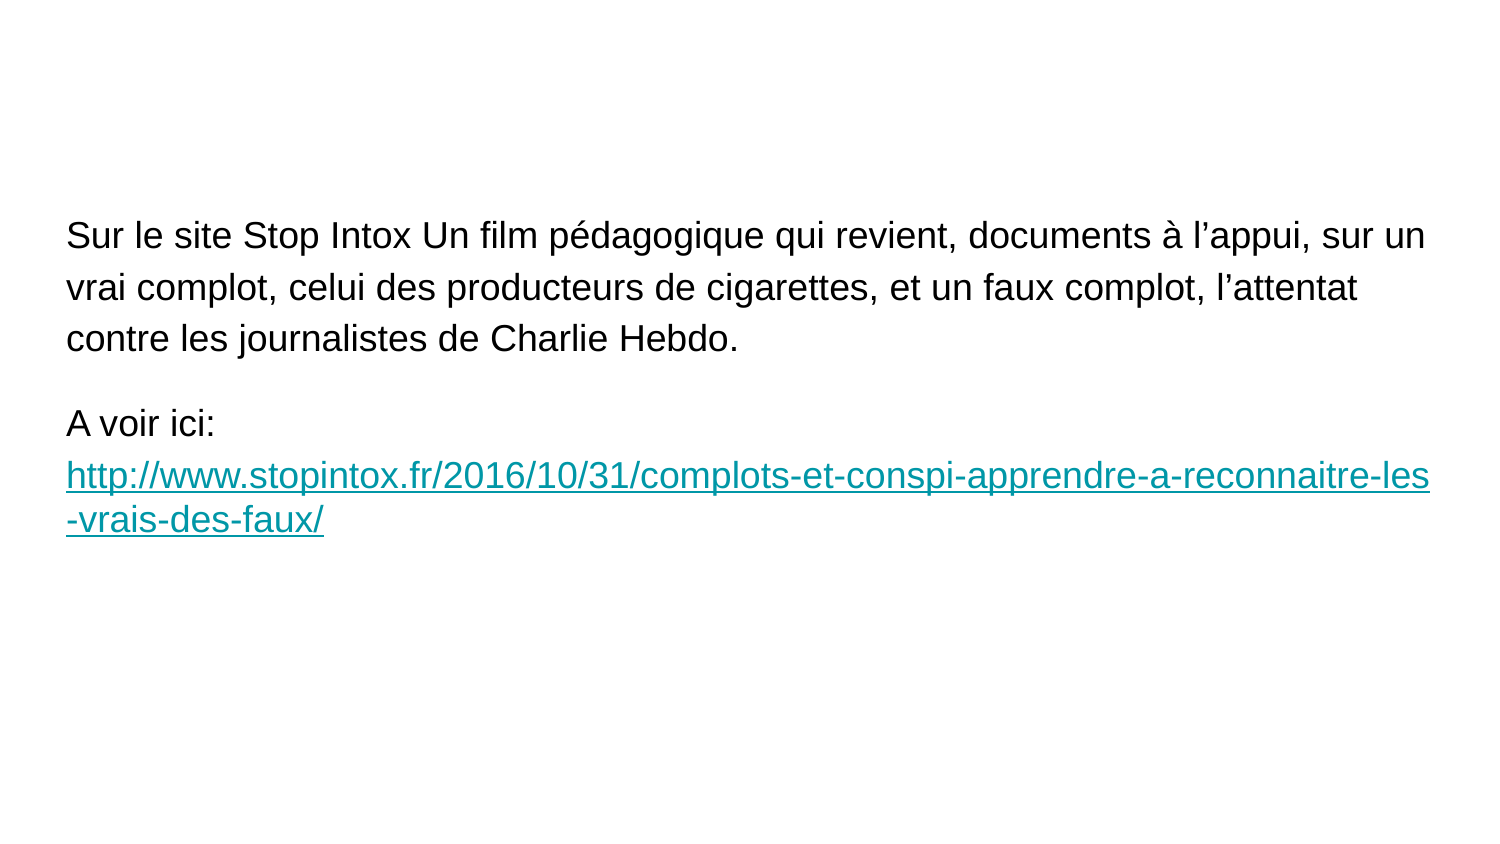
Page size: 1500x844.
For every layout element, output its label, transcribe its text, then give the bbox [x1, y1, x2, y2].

list Sur le site Stop Intox Un film pédagogique qui revient, documents à l’appui, sur un vrai complot, celui des producteurs de cigarettes, et un faux complot, l’attentat contre les journalistes de Charlie Hebdo. A voir ici: http://www.stopintox.fr/2016/10/31/complots-et-conspi-apprendre-a-reconnaitre-les-vrais-des-faux/ [51, 189, 1449, 750]
